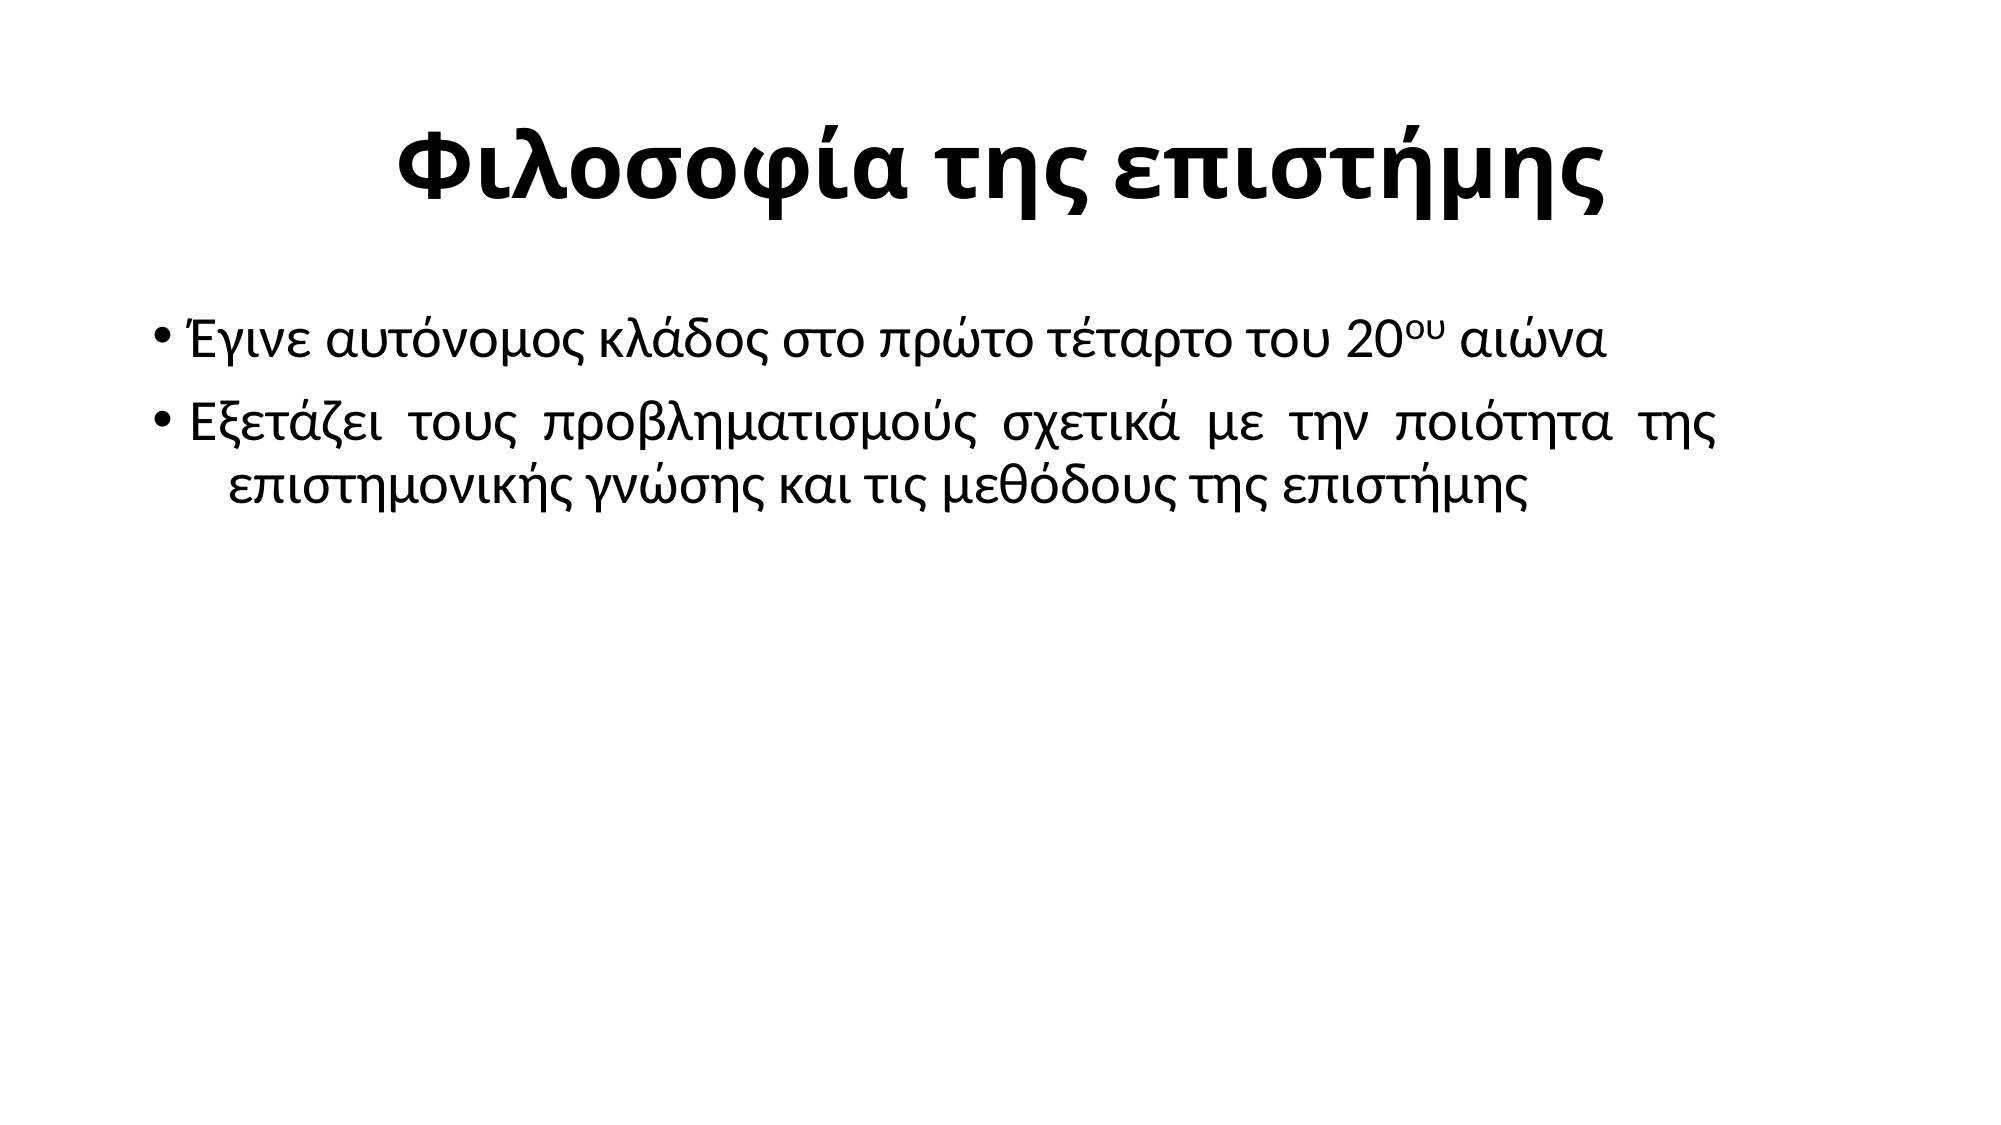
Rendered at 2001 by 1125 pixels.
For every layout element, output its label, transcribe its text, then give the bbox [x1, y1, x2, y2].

list Έγινε αυτόνομος κλάδος στο πρώτο τέταρτο του 20ου αιώνα Εξετάζει τους προβληματισμούς σχετικά με την ποιότητα της επιστημονικής γνώσης και τις μεθόδους της επιστήμης [137, 299, 1863, 1014]
title Φιλοσοφία της επιστήμης [137, 59, 1863, 278]
